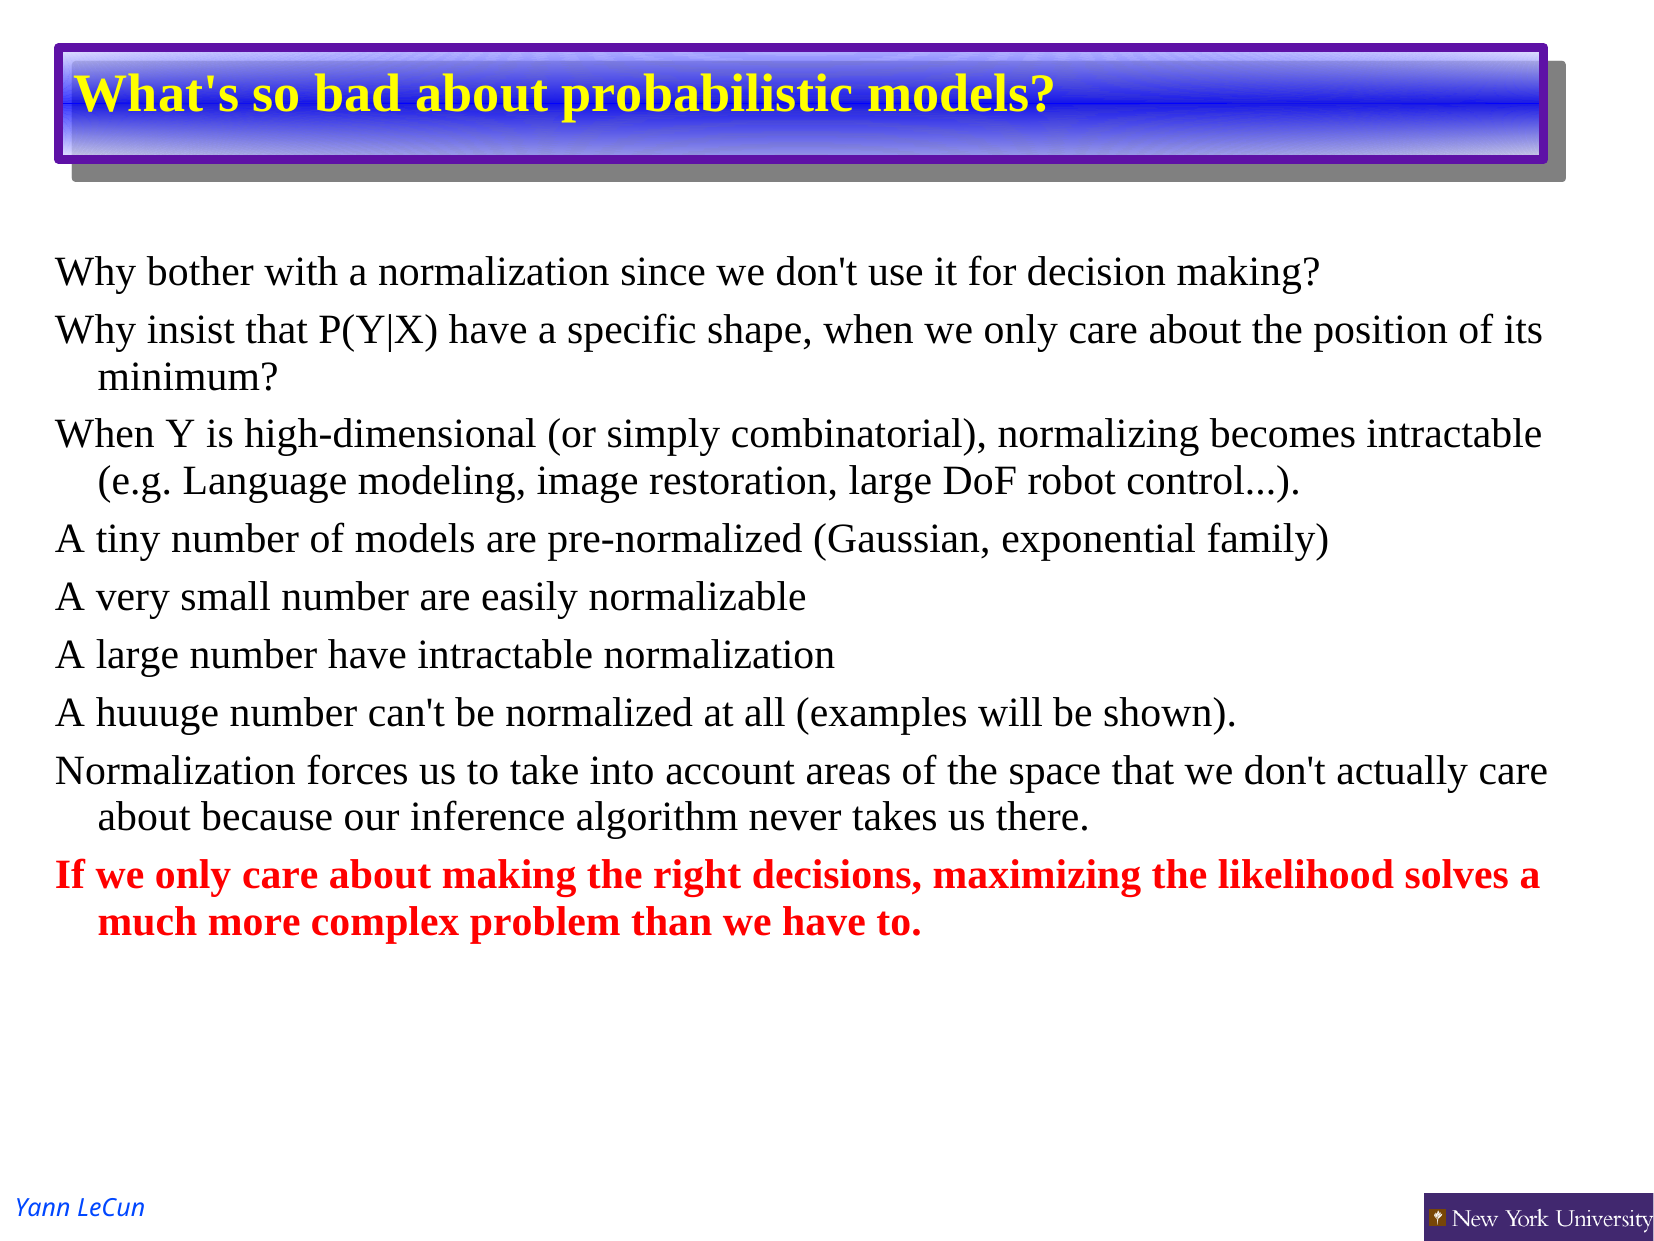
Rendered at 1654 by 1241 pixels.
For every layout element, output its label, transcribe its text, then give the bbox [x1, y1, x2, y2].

text_box What's so bad about probabilistic models? [58, 47, 1544, 160]
picture [1424, 1193, 1654, 1241]
text_box Why bother with a normalization since we don't use it for decision making? Why insist that P(Y|X) have a specific shape, when we only care about the position of its minimum? When Y is high-dimensional (or simply combinatorial), normalizing becomes intractable (e.g. Language modeling, image restoration, large DoF robot control...). A tiny number of models are pre-normalized (Gaussian, exponential family) A very small number are easily normalizable A large number have intractable normalization A huuuge number can't be normalized at all (examples will be shown). Normalization forces us to take into account areas of the space that we don't actually care about because our inference algorithm never takes us there. If we only care about making the right decisions, maximizing the likelihood solves a much more complex problem than we have to. [44, 248, 1613, 1104]
